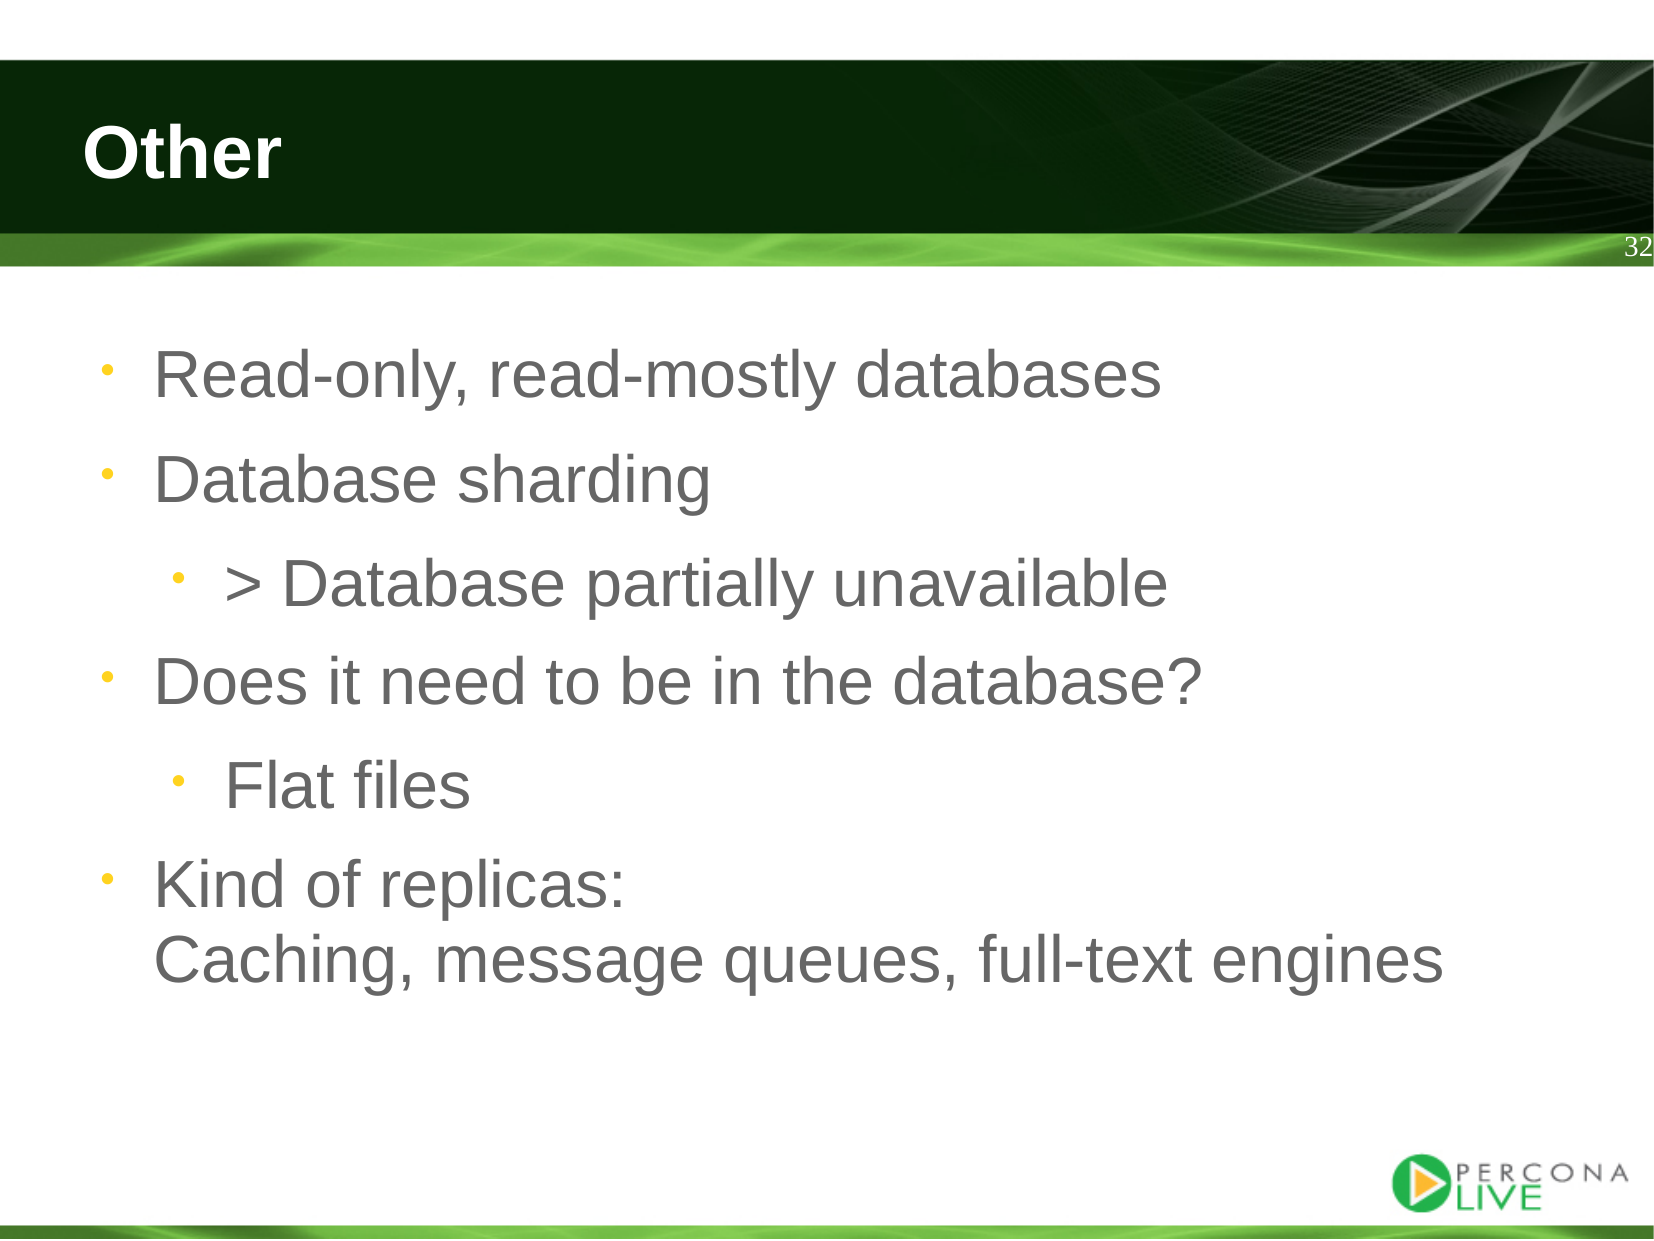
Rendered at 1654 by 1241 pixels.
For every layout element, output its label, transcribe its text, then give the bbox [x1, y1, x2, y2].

list Read-only, read-mostly databases Database sharding > Database partially unavailable Does it need to be in the database? Flat files Kind of replicas: Caching, message queues, full-text engines [82, 337, 1571, 1109]
picture [0, 1, 1654, 1239]
title Other [82, 49, 1571, 257]
